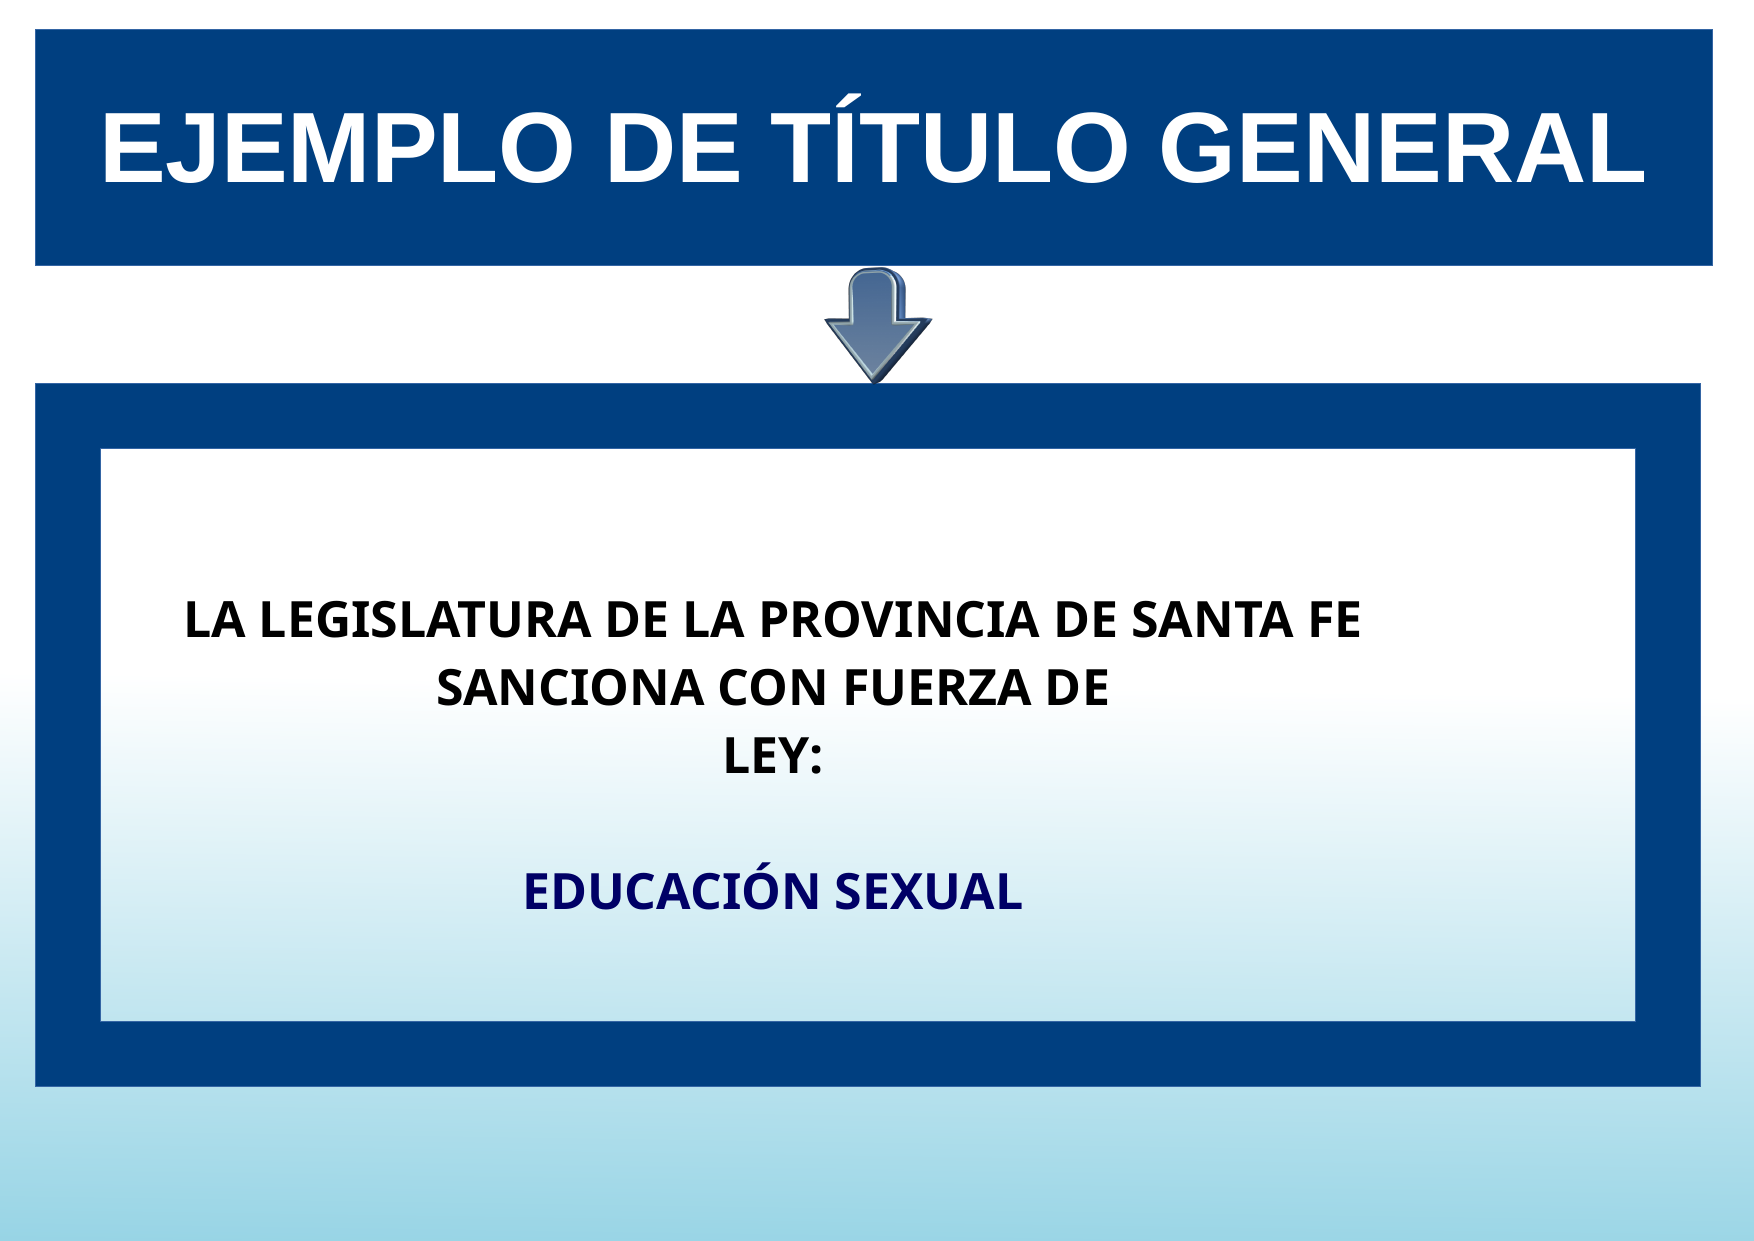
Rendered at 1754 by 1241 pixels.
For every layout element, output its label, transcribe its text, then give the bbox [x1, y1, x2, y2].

text_box EJEMPLO DE TÍTULO GENERAL [35, 29, 1713, 266]
text_box [35, 383, 1701, 1087]
text_box LA LEGISLATURA DE LA PROVINCIA DE SANTA FE SANCIONA CON FUERZA DE LEY: EDUCACIÓN SEXUAL [168, 507, 1586, 1087]
